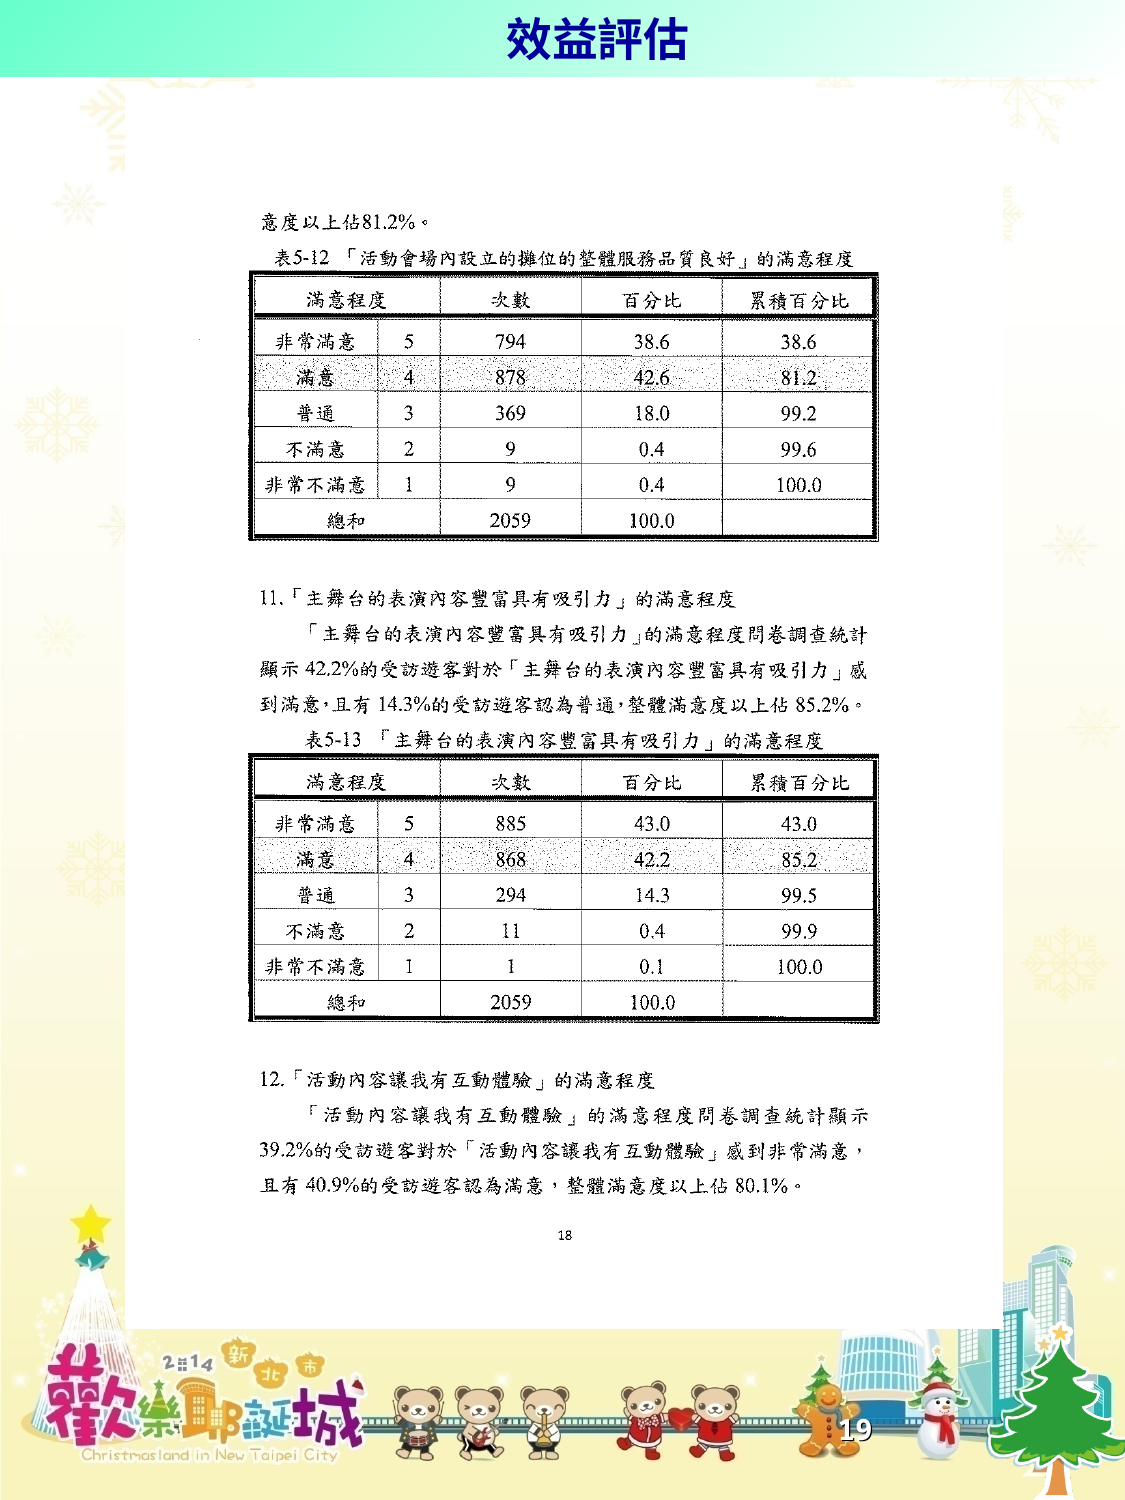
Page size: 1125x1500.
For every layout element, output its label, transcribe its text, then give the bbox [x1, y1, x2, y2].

picture [125, 88, 1003, 1329]
text_box 19 [822, 1390, 1085, 1471]
title 效益評估 [196, 0, 1000, 76]
